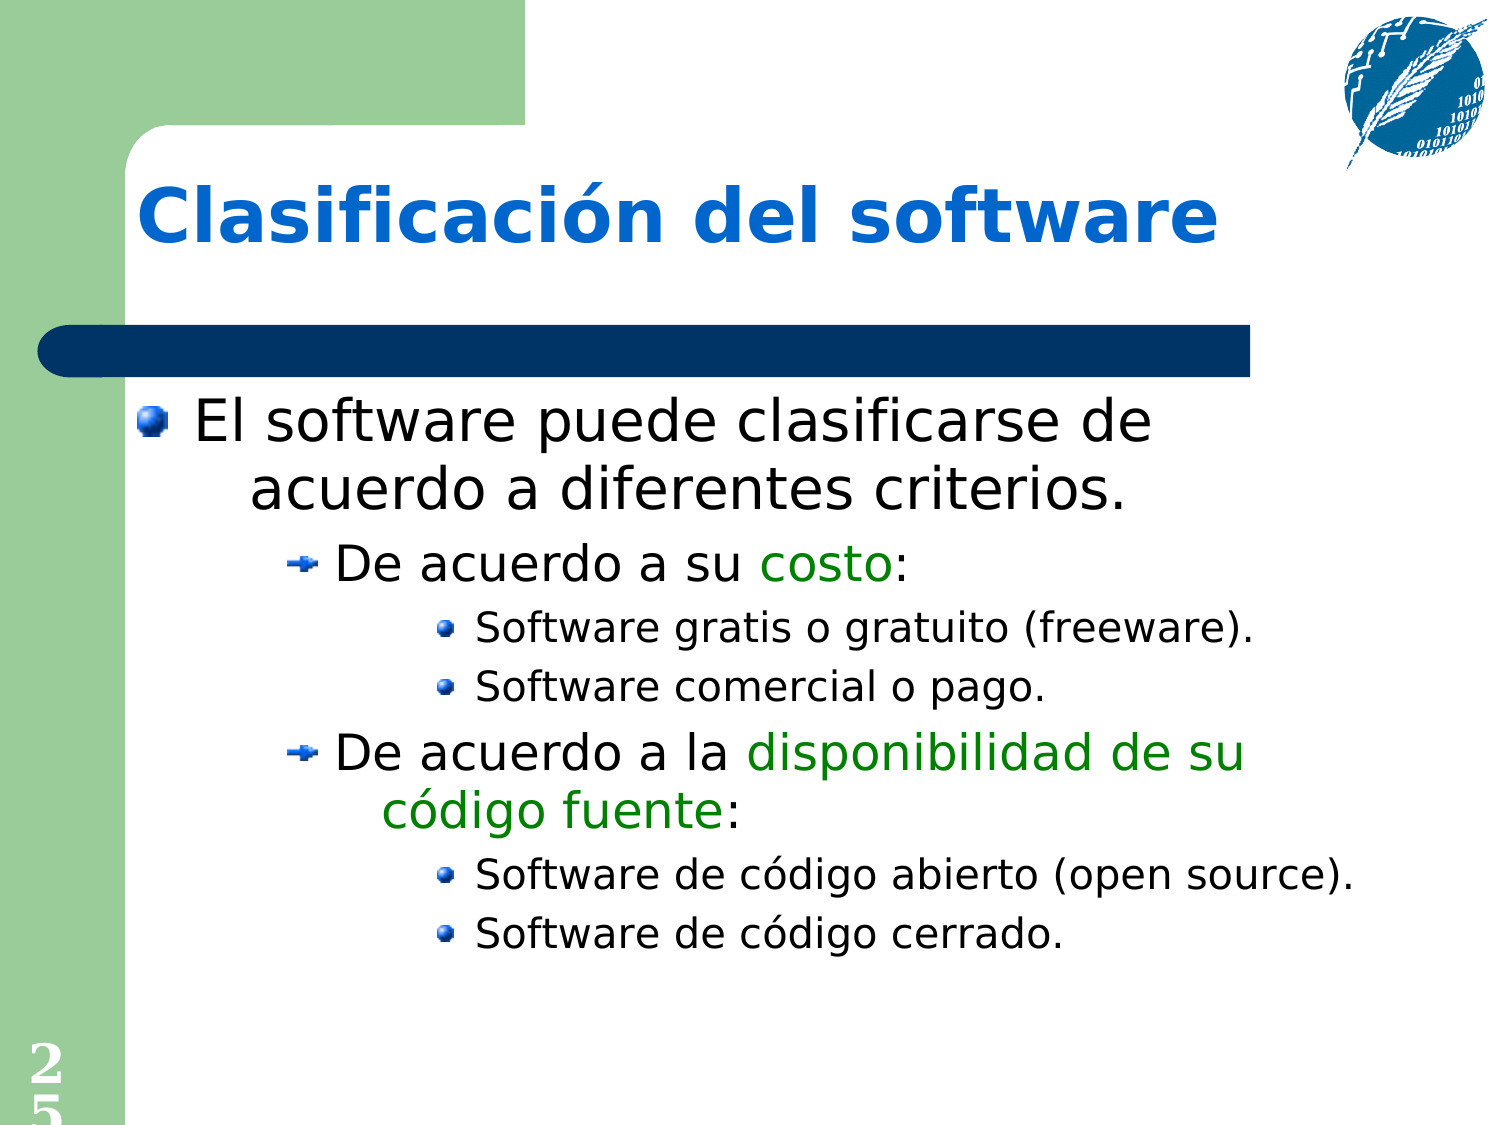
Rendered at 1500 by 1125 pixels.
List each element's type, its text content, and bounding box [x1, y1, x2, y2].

picture [1416, 140, 1425, 149]
picture [1433, 139, 1440, 147]
picture [1427, 138, 1431, 148]
picture [1341, 15, 1487, 172]
list El software puede clasificarse de acuerdo a diferentes criterios. De acuerdo a su costo: Software gratis o gratuito (freeware). Software comercial o pago. De acuerdo a la disponibilidad de su código fuente: Software de código abierto (open source). Software de código cerrado. [137, 387, 1400, 1045]
picture [1436, 127, 1450, 136]
title Clasificación del software [136, 136, 1414, 301]
